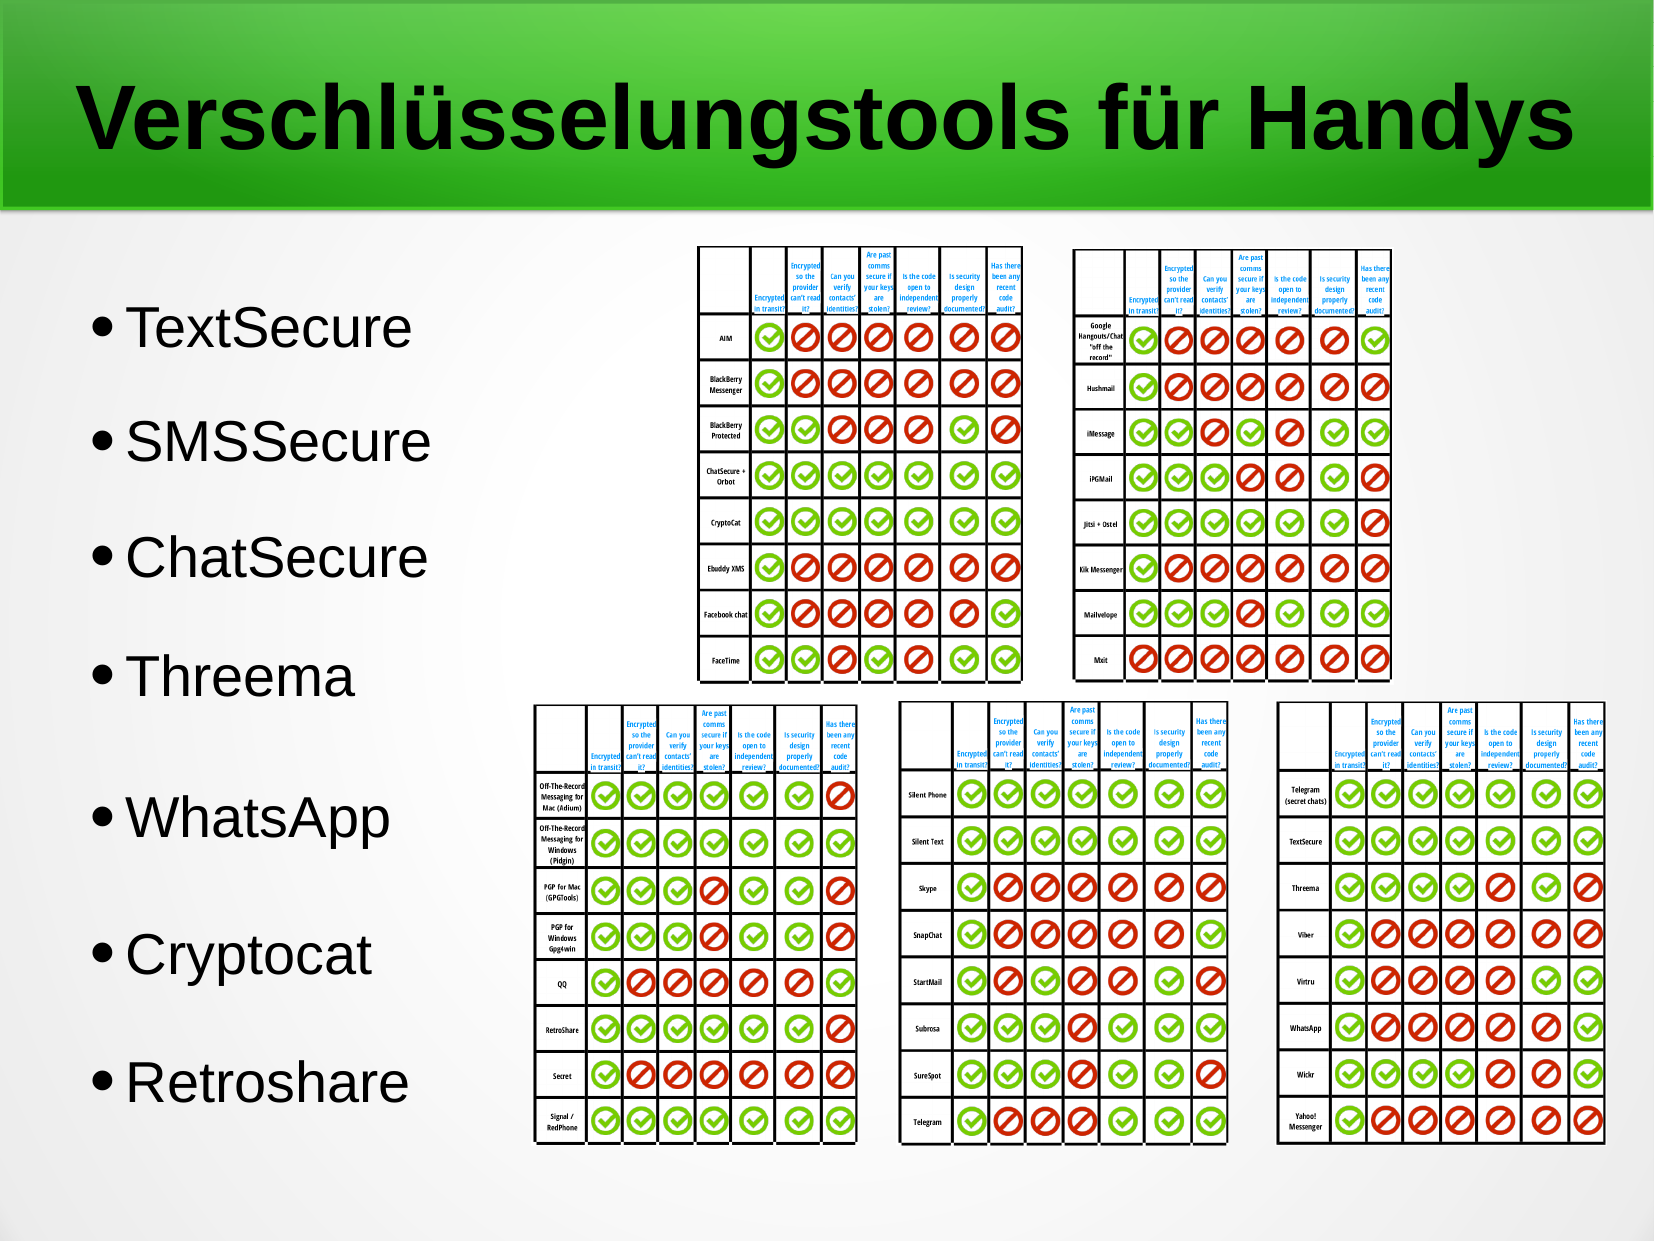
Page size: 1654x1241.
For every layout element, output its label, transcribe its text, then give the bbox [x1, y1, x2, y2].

list TextSecure SMSSecure ChatSecure Threema WhatsApp Cryptocat Retroshare [70, 295, 603, 1123]
picture [1071, 247, 1394, 686]
picture [531, 703, 859, 1146]
title Verschlüsselungstools für Handys [59, 15, 1595, 221]
picture [896, 699, 1229, 1146]
picture [696, 243, 1025, 686]
picture [1275, 700, 1607, 1146]
